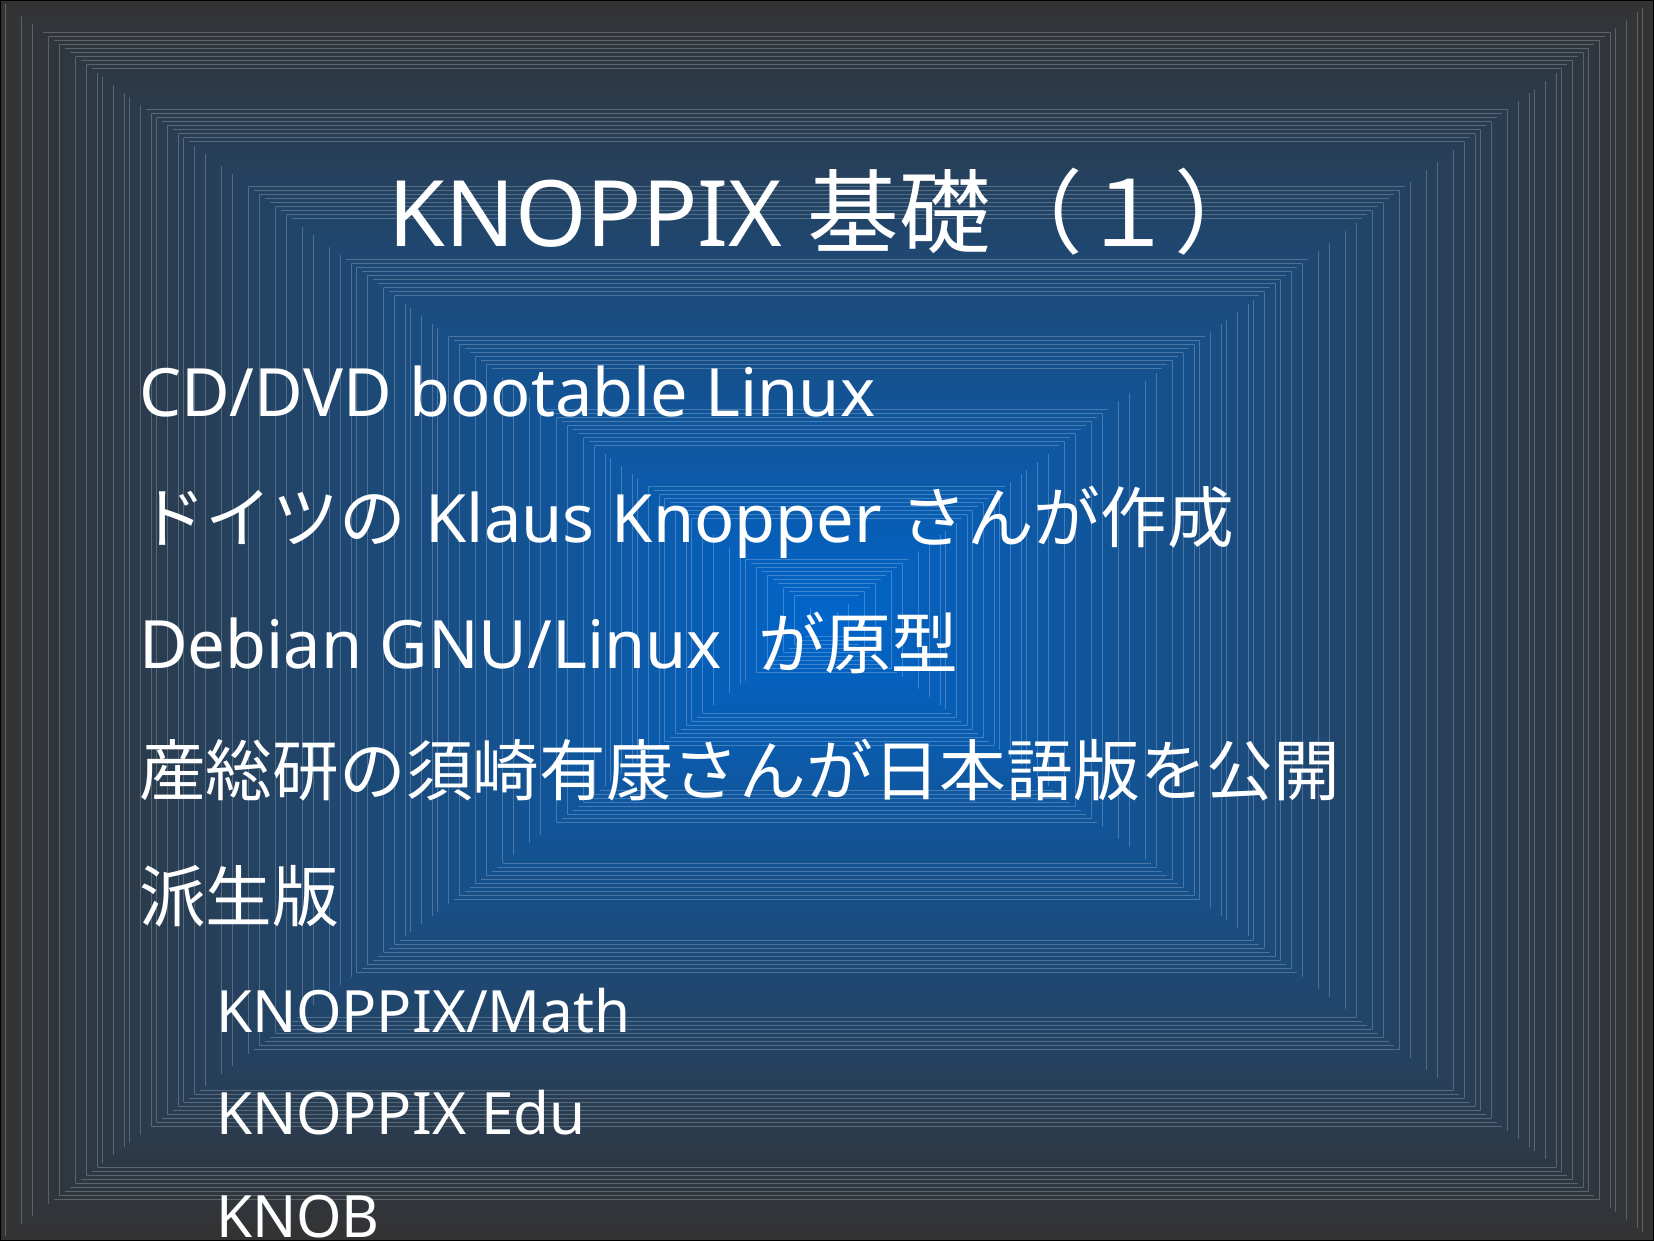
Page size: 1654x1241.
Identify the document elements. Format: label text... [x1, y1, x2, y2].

list CD/DVD bootable Linux ドイツのKlaus Knopperさんが作成 Debian GNU/Linux が原型 産総研の須崎有康さんが日本語版を公開 派生版 KNOPPIX/Math KNOPPIX Edu KNOB [121, 344, 1534, 1127]
title KNOPPIX基礎（１） [121, 102, 1534, 311]
